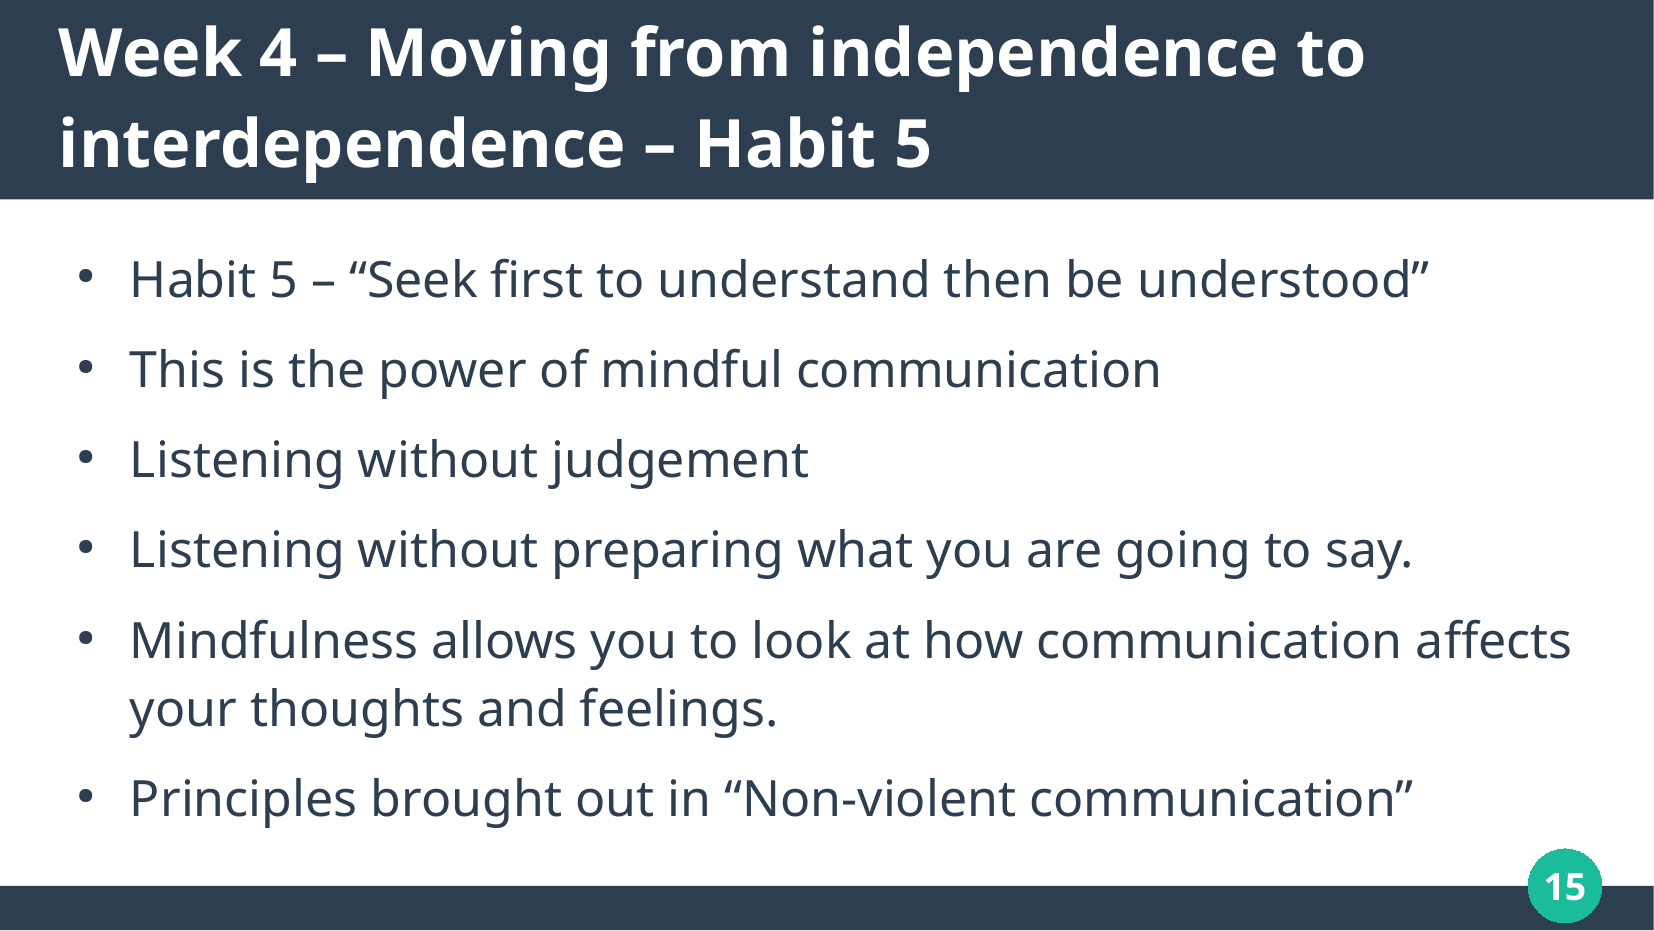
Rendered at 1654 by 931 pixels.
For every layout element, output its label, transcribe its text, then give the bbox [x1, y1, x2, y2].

title Week 4 – Moving from independence to interdependence – Habit 5 [59, 37, 1595, 156]
list Habit 5 – “Seek first to understand then be understood” This is the power of mindful communication Listening without judgement Listening without preparing what you are going to say. Mindfulness allows you to look at how communication affects your thoughts and feelings. Principles brought out in “Non-violent communication” [59, 243, 1595, 864]
